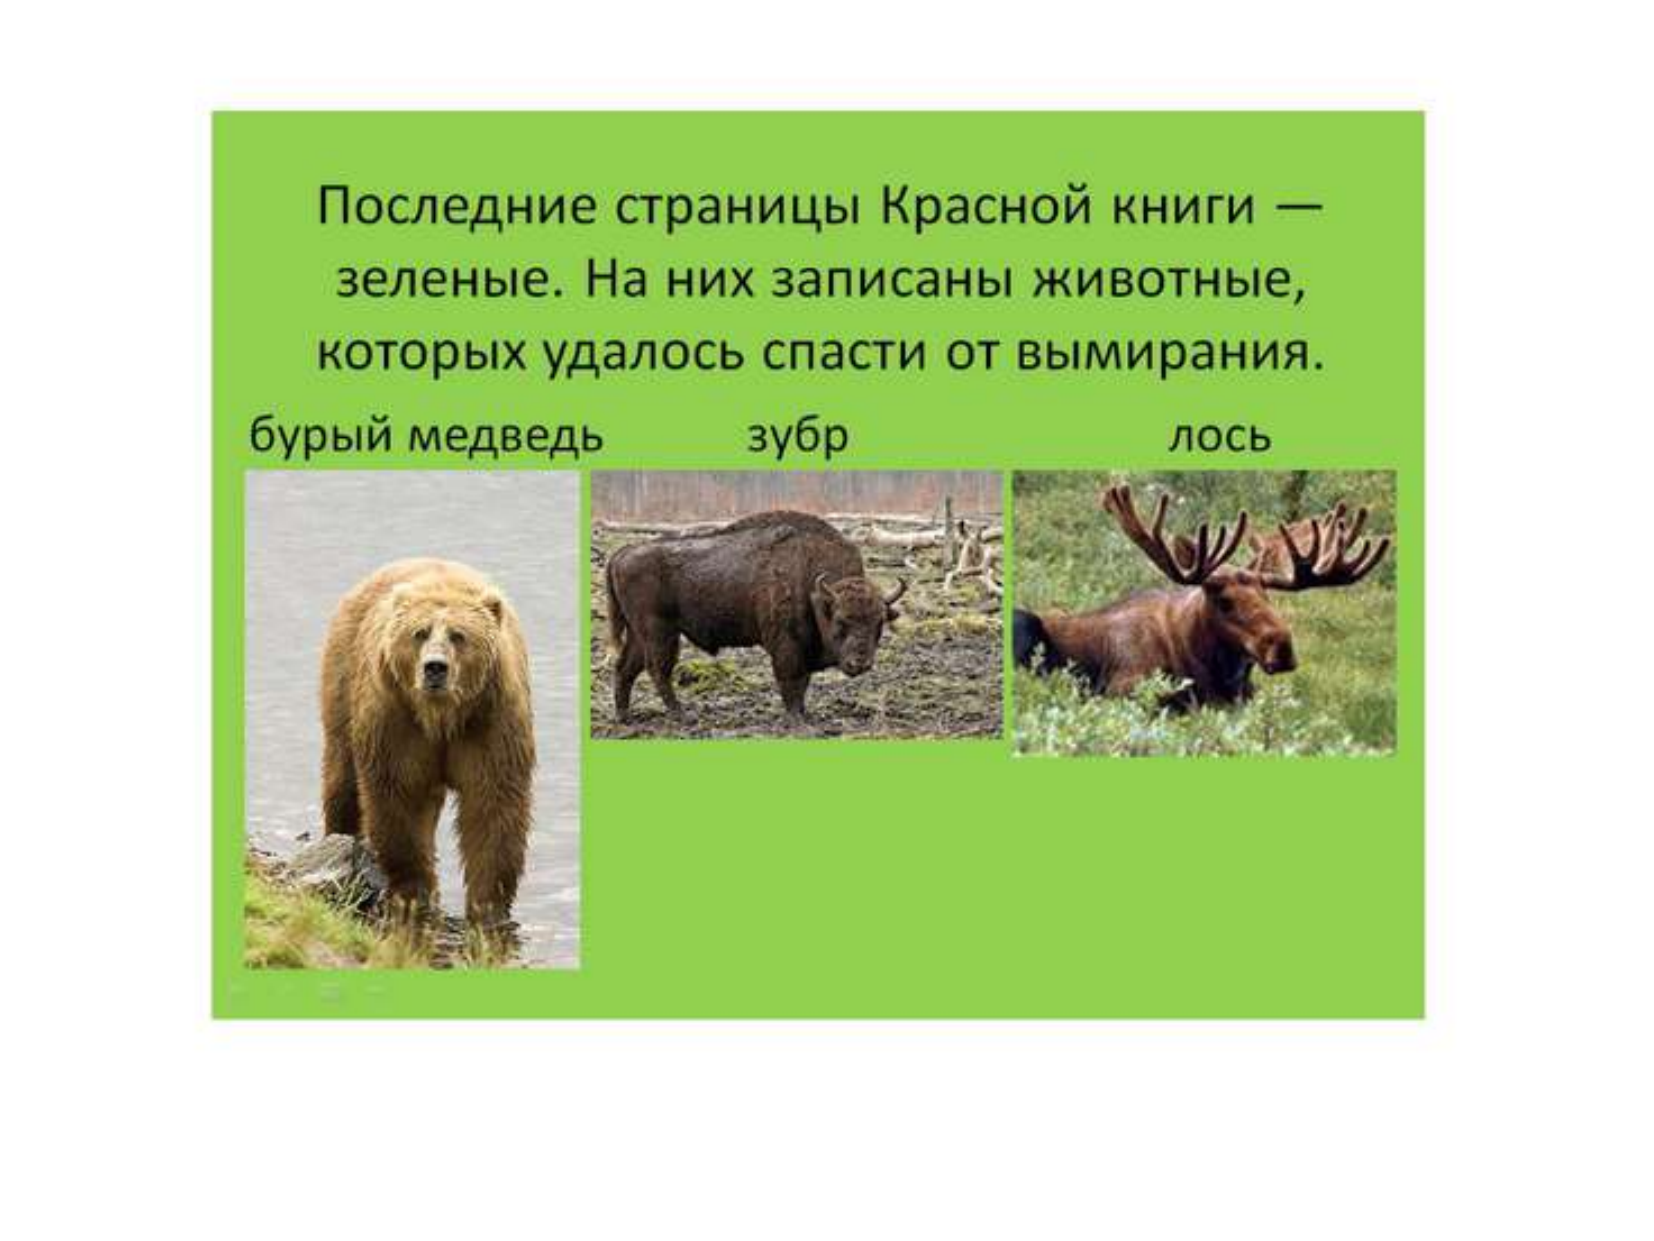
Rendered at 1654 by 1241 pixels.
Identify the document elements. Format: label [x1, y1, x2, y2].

picture [88, 44, 1526, 1122]
